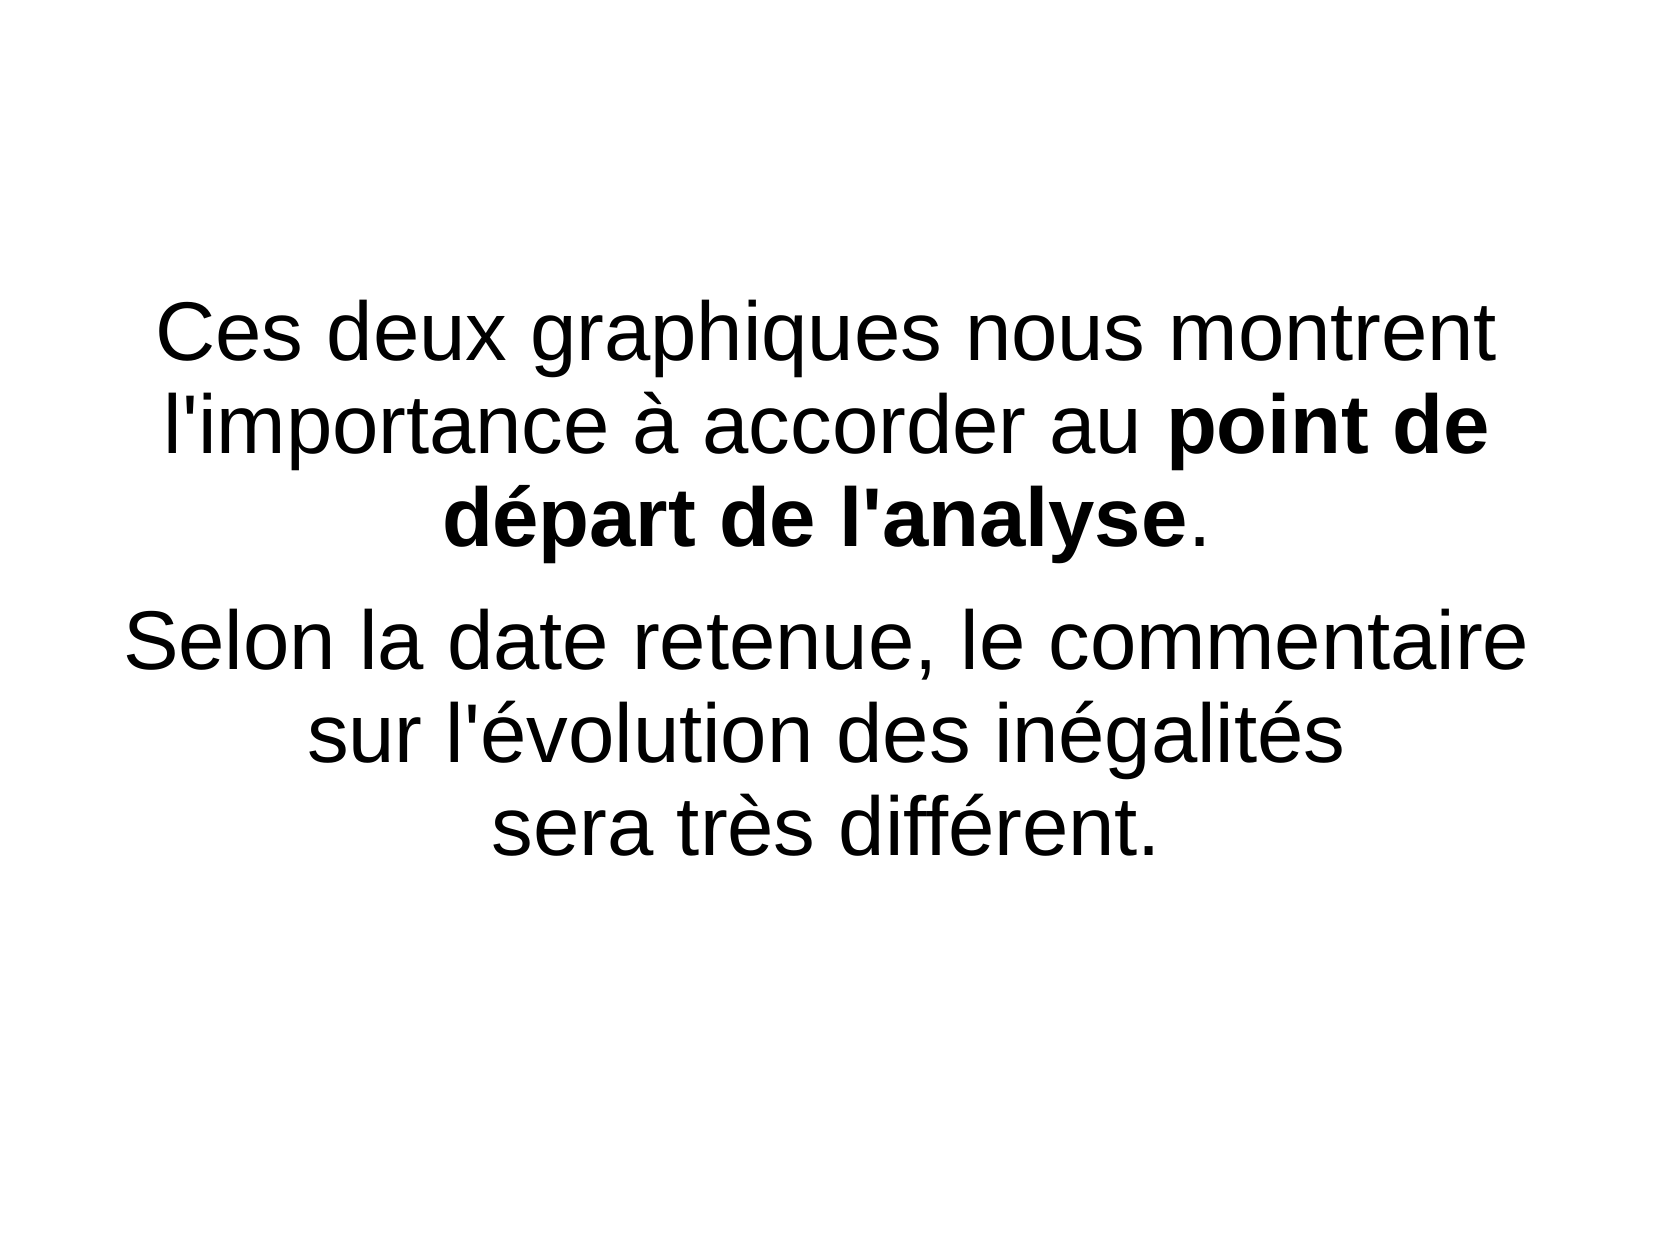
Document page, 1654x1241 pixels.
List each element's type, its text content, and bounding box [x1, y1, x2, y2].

subtitle Ces deux graphiques nous montrent l'importance à accorder au point de départ de l'analyse. Selon la date retenue, le commentaire sur l'évolution des inégalités sera très différent. [82, 49, 1571, 1109]
